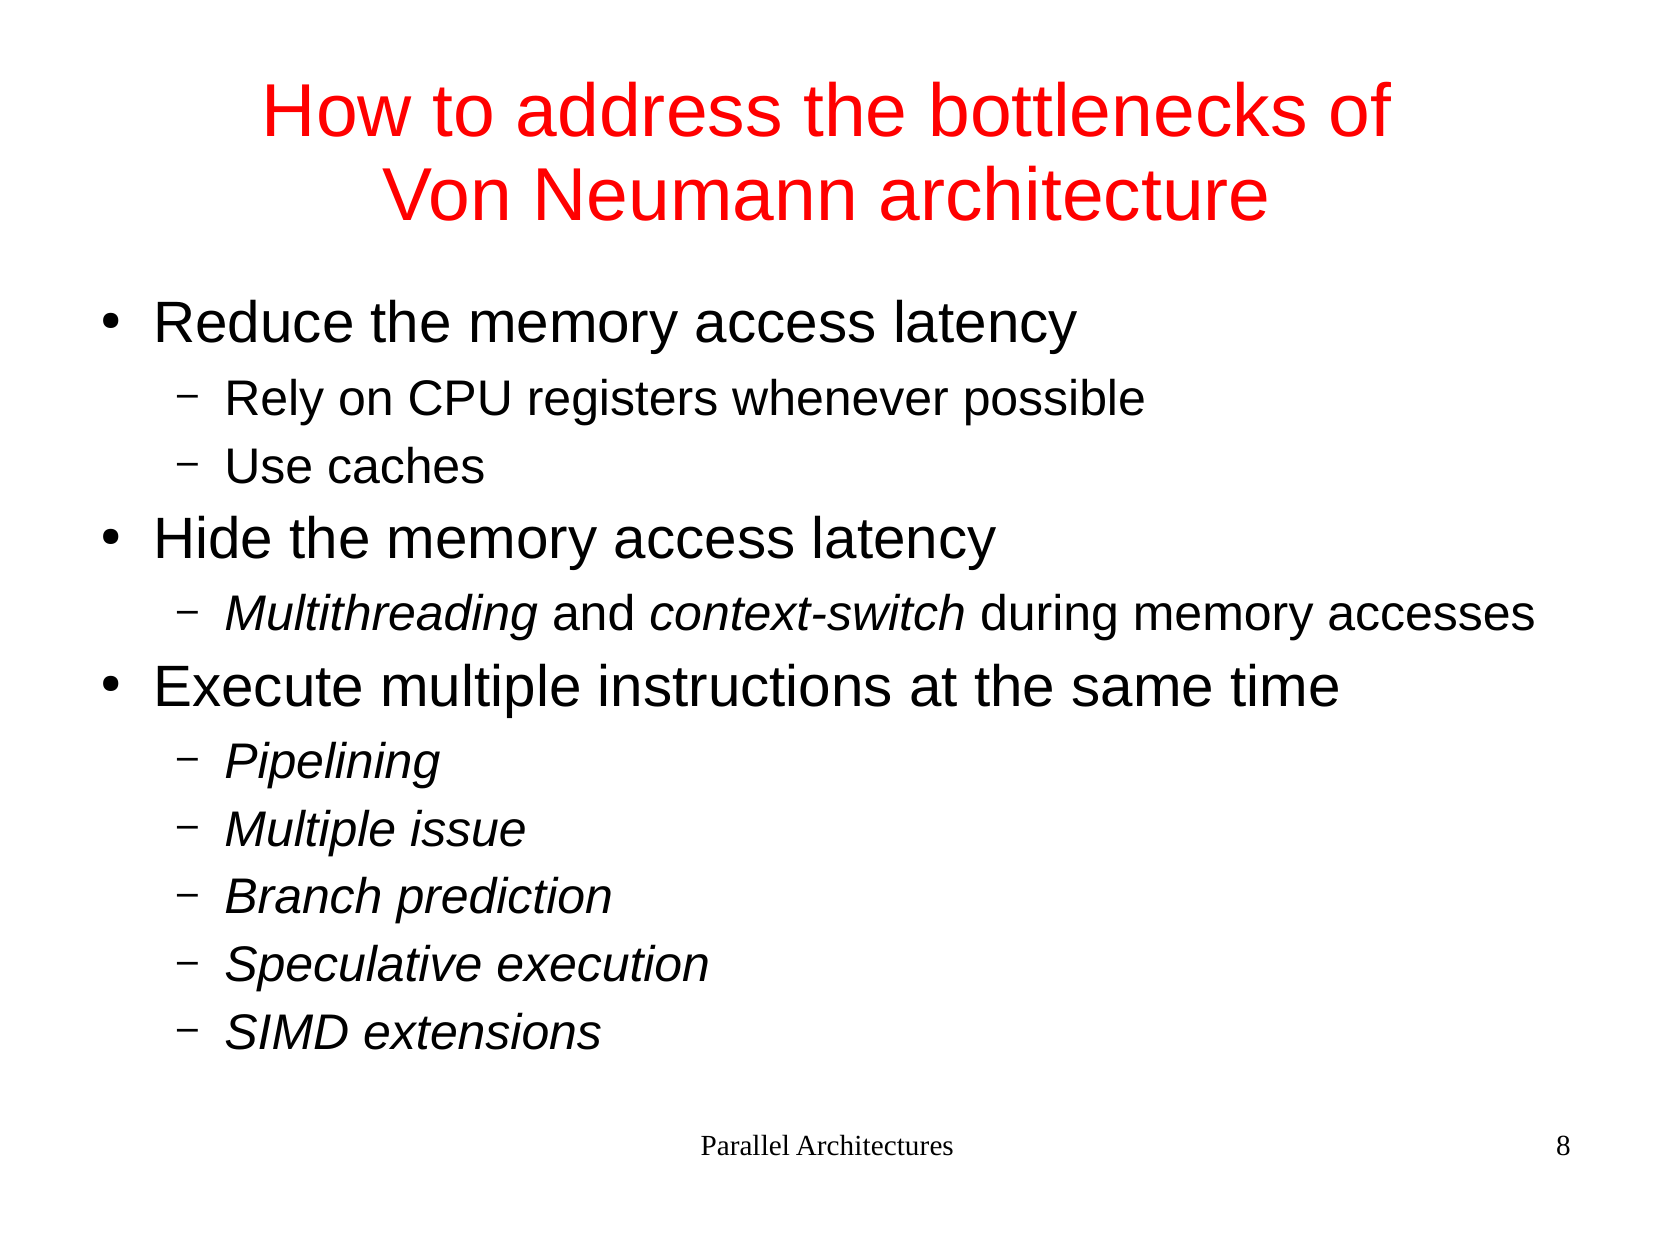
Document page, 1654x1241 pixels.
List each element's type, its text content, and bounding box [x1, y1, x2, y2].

list Reduce the memory access latency Rely on CPU registers whenever possible Use caches Hide the memory access latency Multithreading and context-switch during memory accesses Execute multiple instructions at the same time Pipelining Multiple issue Branch prediction Speculative execution SIMD extensions [82, 290, 1571, 1109]
title How to address the bottlenecks of Von Neumann architecture [82, 49, 1571, 257]
